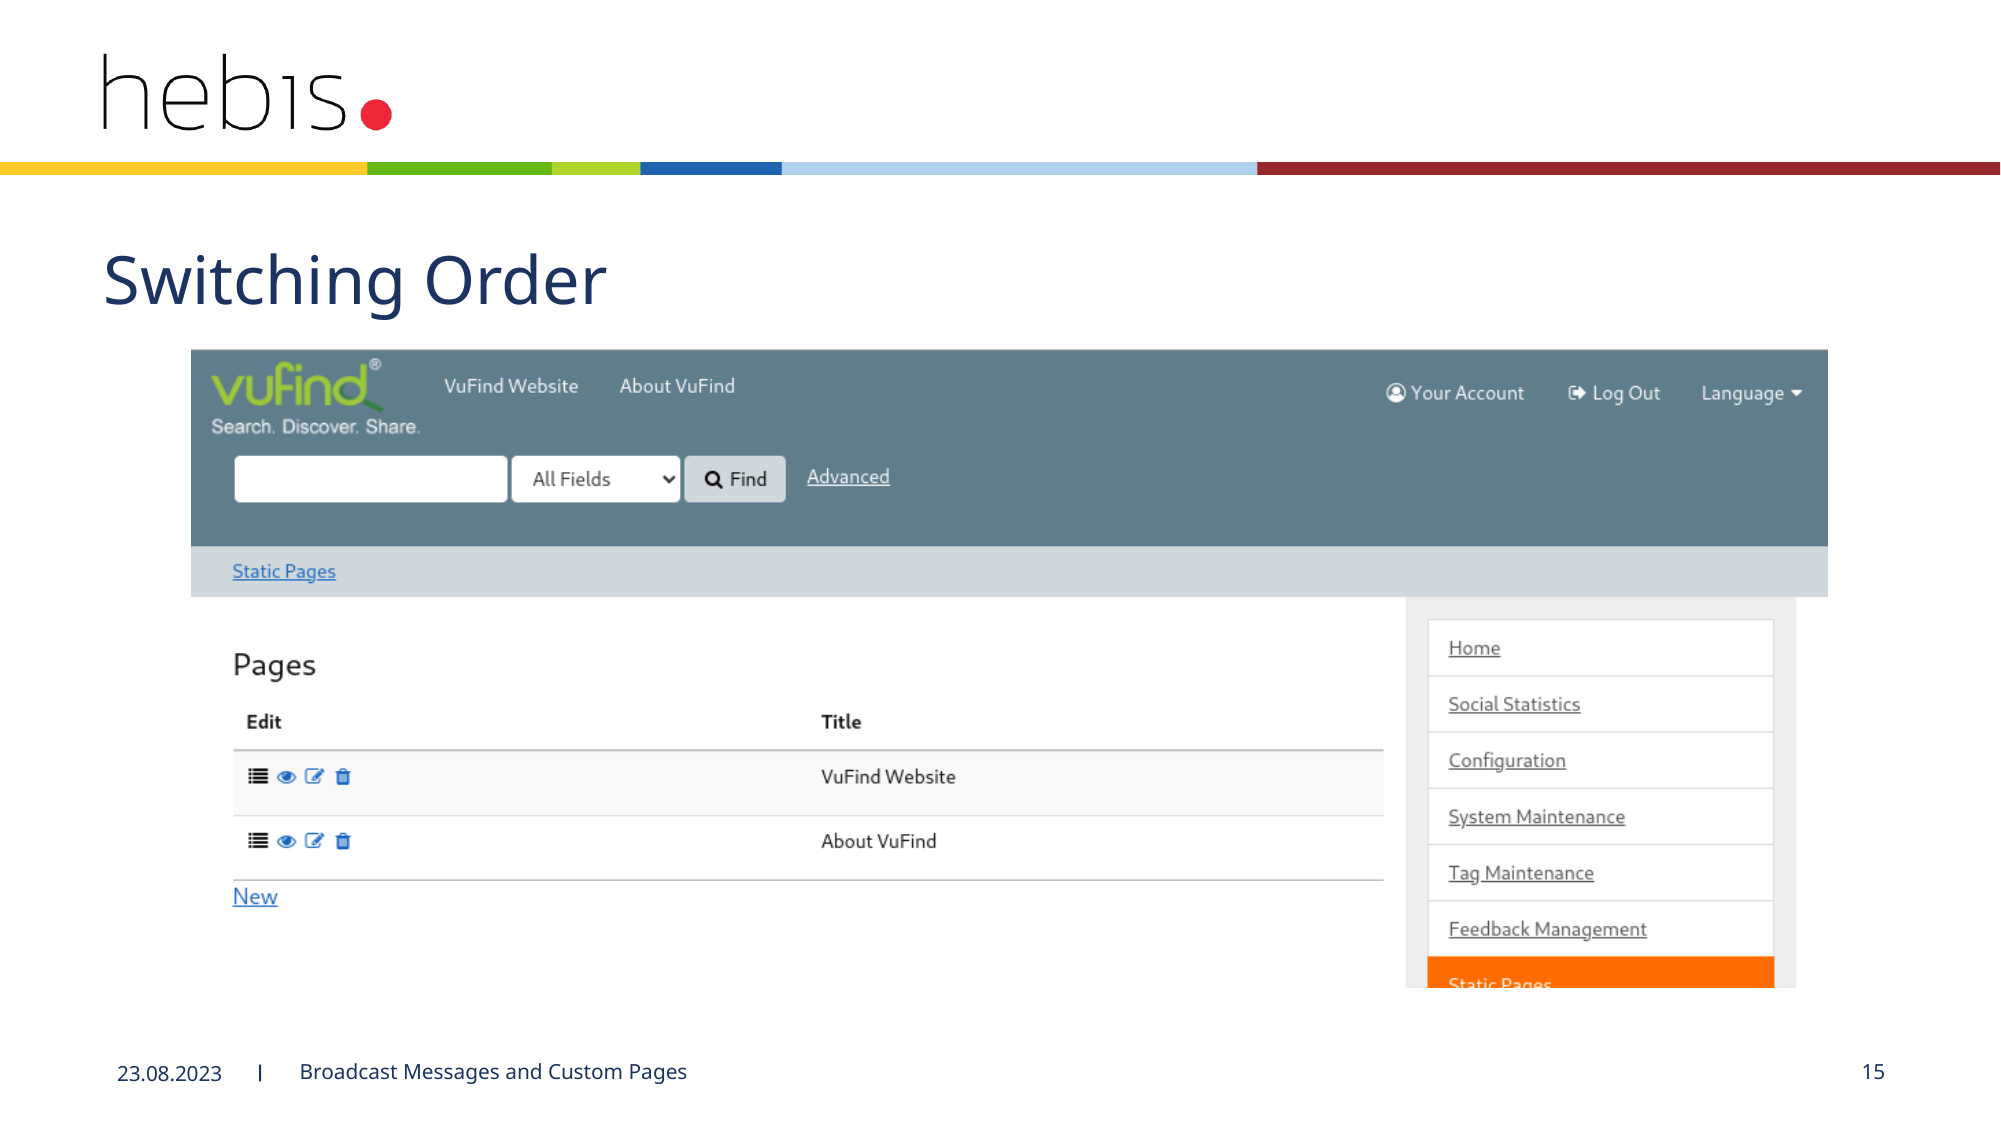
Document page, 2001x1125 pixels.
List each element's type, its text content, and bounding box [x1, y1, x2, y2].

picture [191, 349, 1828, 988]
slide_number 23.08.2023 [102, 1042, 271, 1103]
list Switching Order [97, 242, 1581, 313]
picture [0, 0, 2001, 248]
